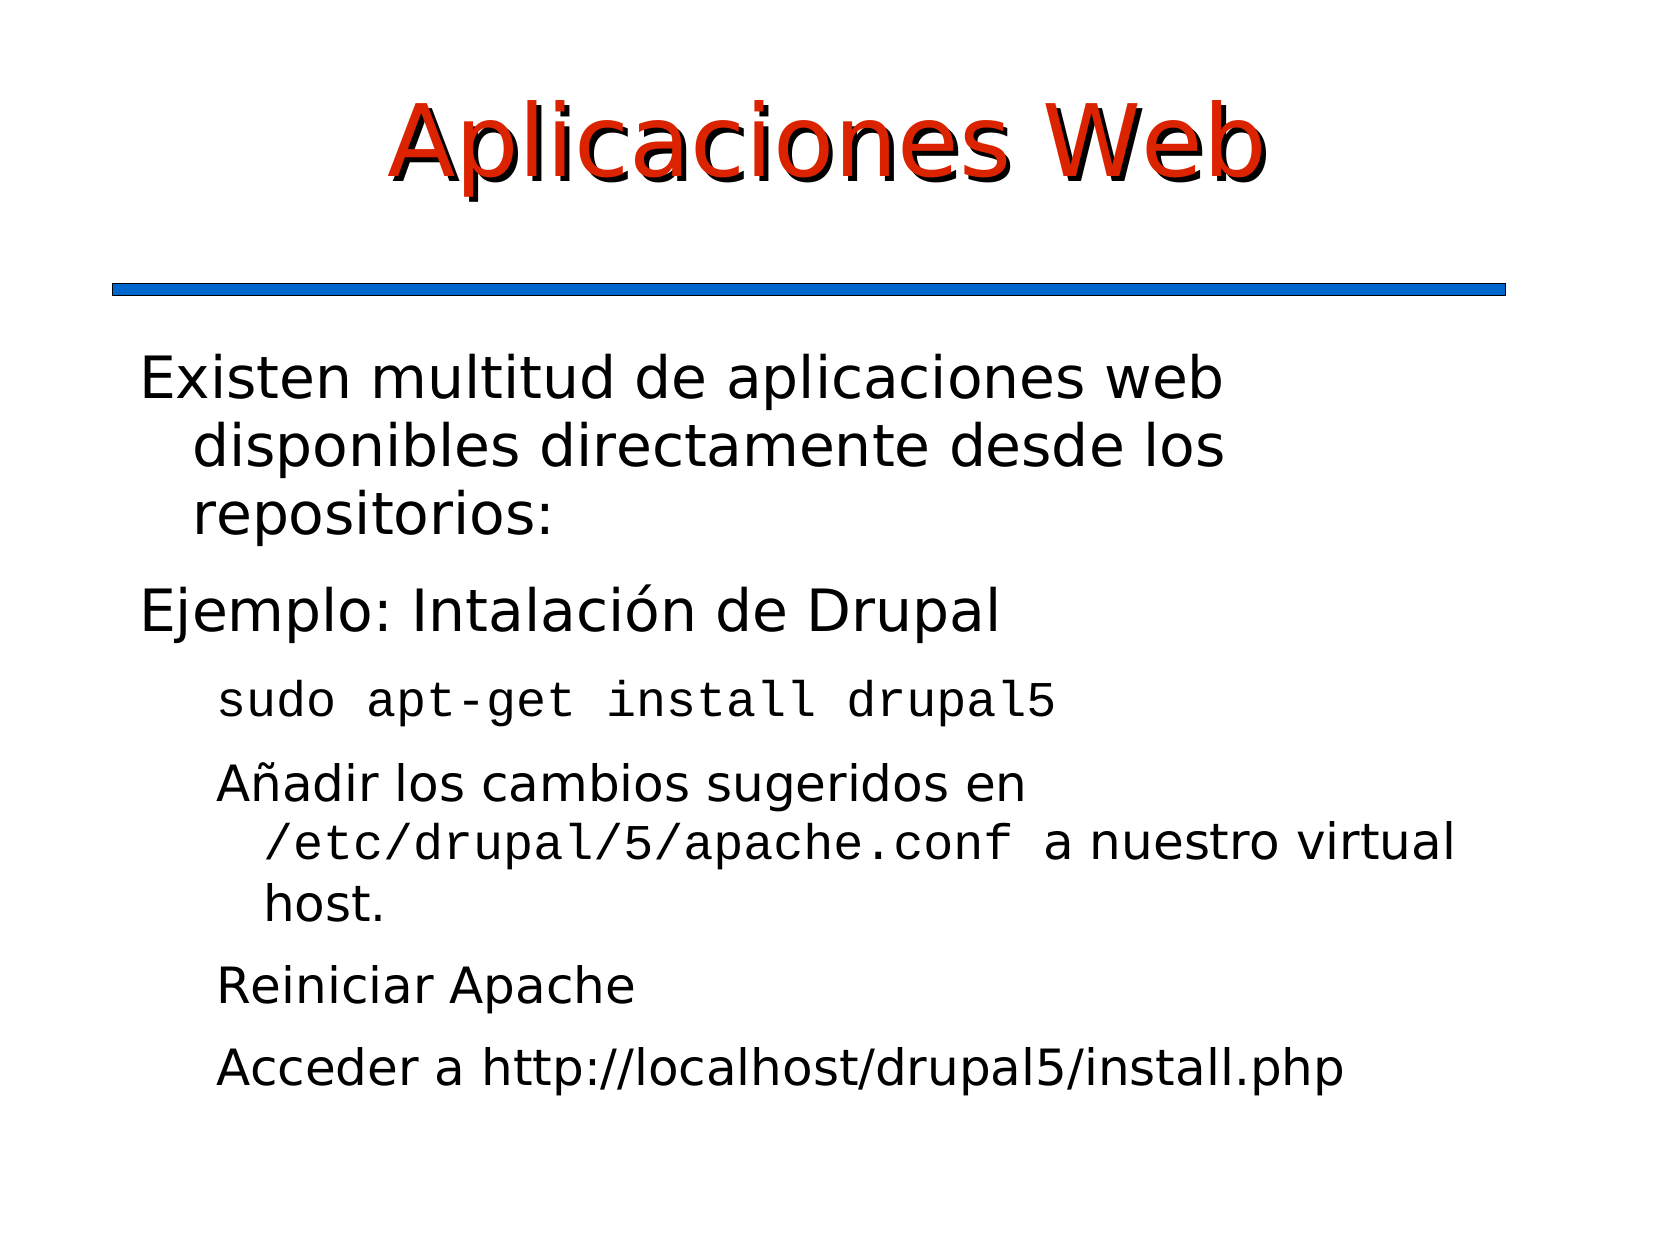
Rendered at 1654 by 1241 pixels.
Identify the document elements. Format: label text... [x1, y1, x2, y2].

list Existen multitud de aplicaciones web disponibles directamente desde los repositorios: Ejemplo: Intalación de Drupal sudo apt-get install drupal5 Añadir los cambios sugeridos en /etc/drupal/5/apache.conf a nuestro virtual host. Reiniciar Apache Acceder a http://localhost/drupal5/install.php [121, 344, 1534, 1127]
title Aplicaciones Web [121, 37, 1534, 246]
